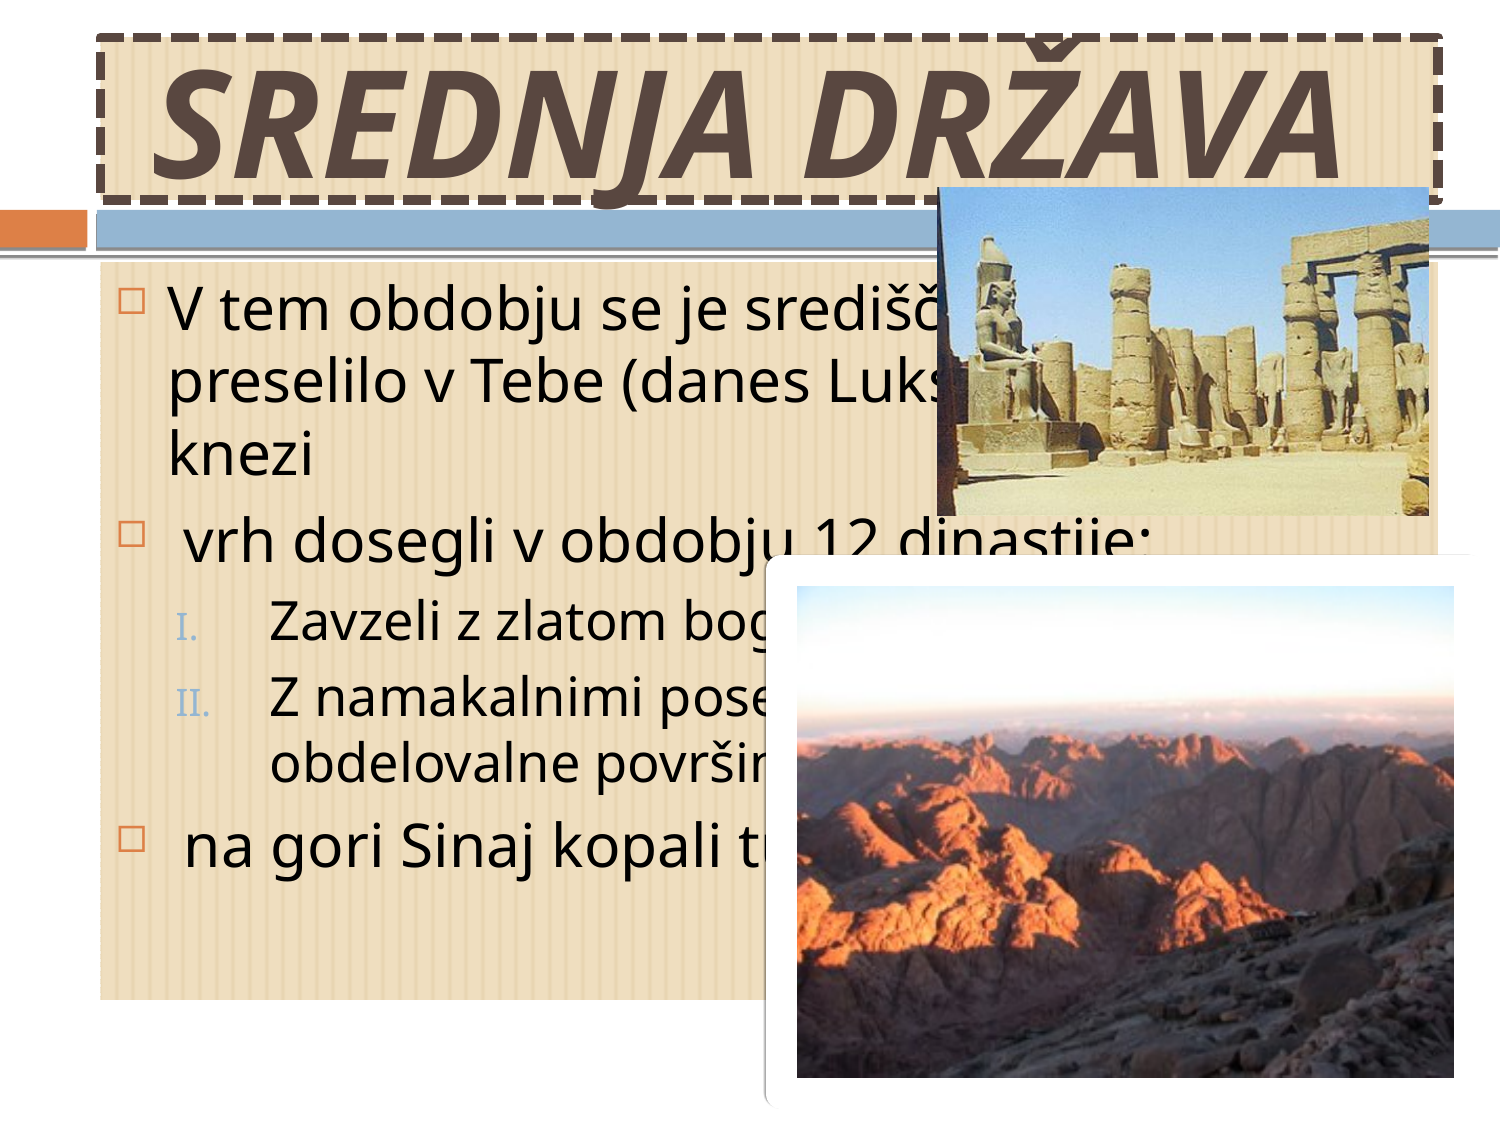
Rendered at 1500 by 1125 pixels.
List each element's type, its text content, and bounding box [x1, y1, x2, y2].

picture [937, 187, 1429, 516]
title SREDNJA DRŽAVA [100, 37, 1438, 200]
list V tem obdobju se je središče države preselilo v Tebe (danes Luksor)-tebanski knezi vrh dosegli v obdobju 12 dinastije: Zavzeli z zlatom bogato deželo Nubijo Z namakalnimi posegi pridobili nove obdelovalne površine na gori Sinaj kopali turkiz in baker [100, 262, 1438, 1000]
picture [796, 585, 1455, 1079]
